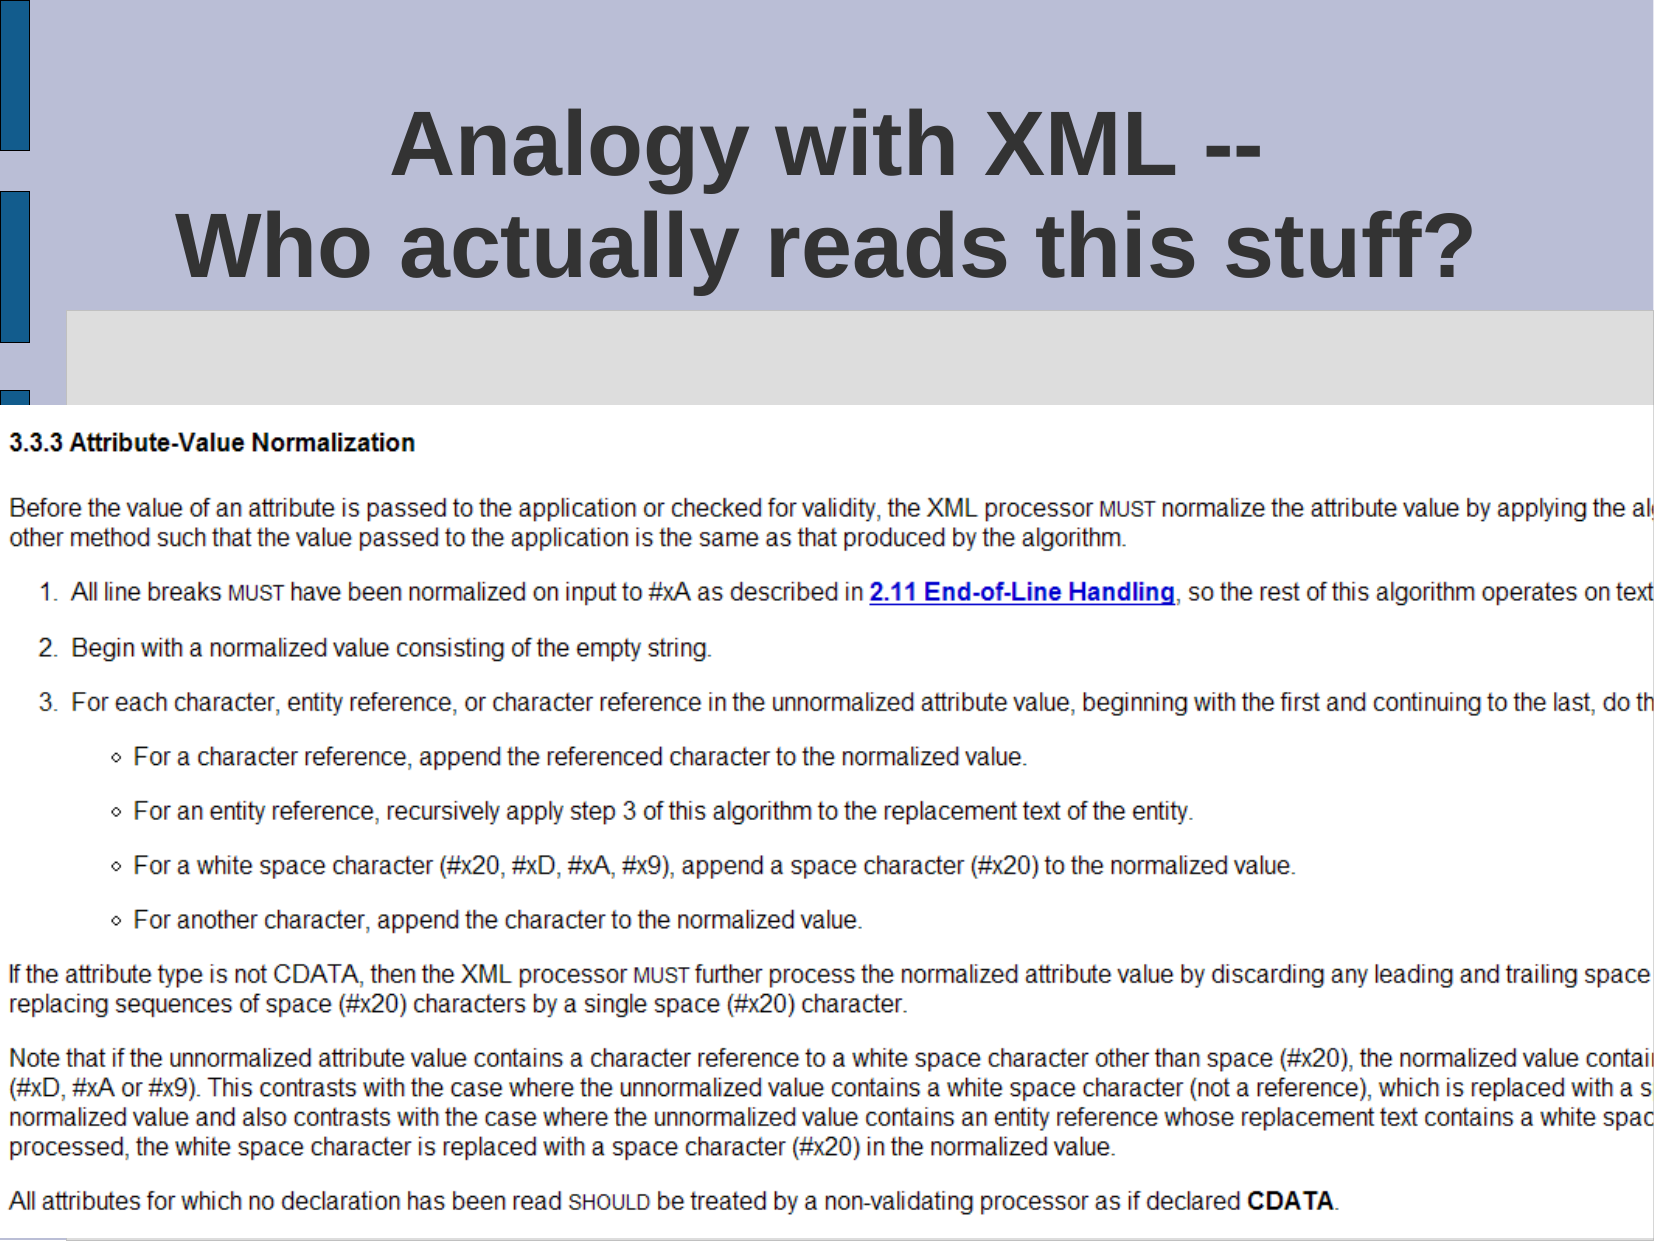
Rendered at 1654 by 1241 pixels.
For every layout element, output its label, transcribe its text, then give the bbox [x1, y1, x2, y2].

title Analogy with XML -- Who actually reads this stuff? [121, 91, 1534, 299]
picture [0, 405, 1654, 1238]
